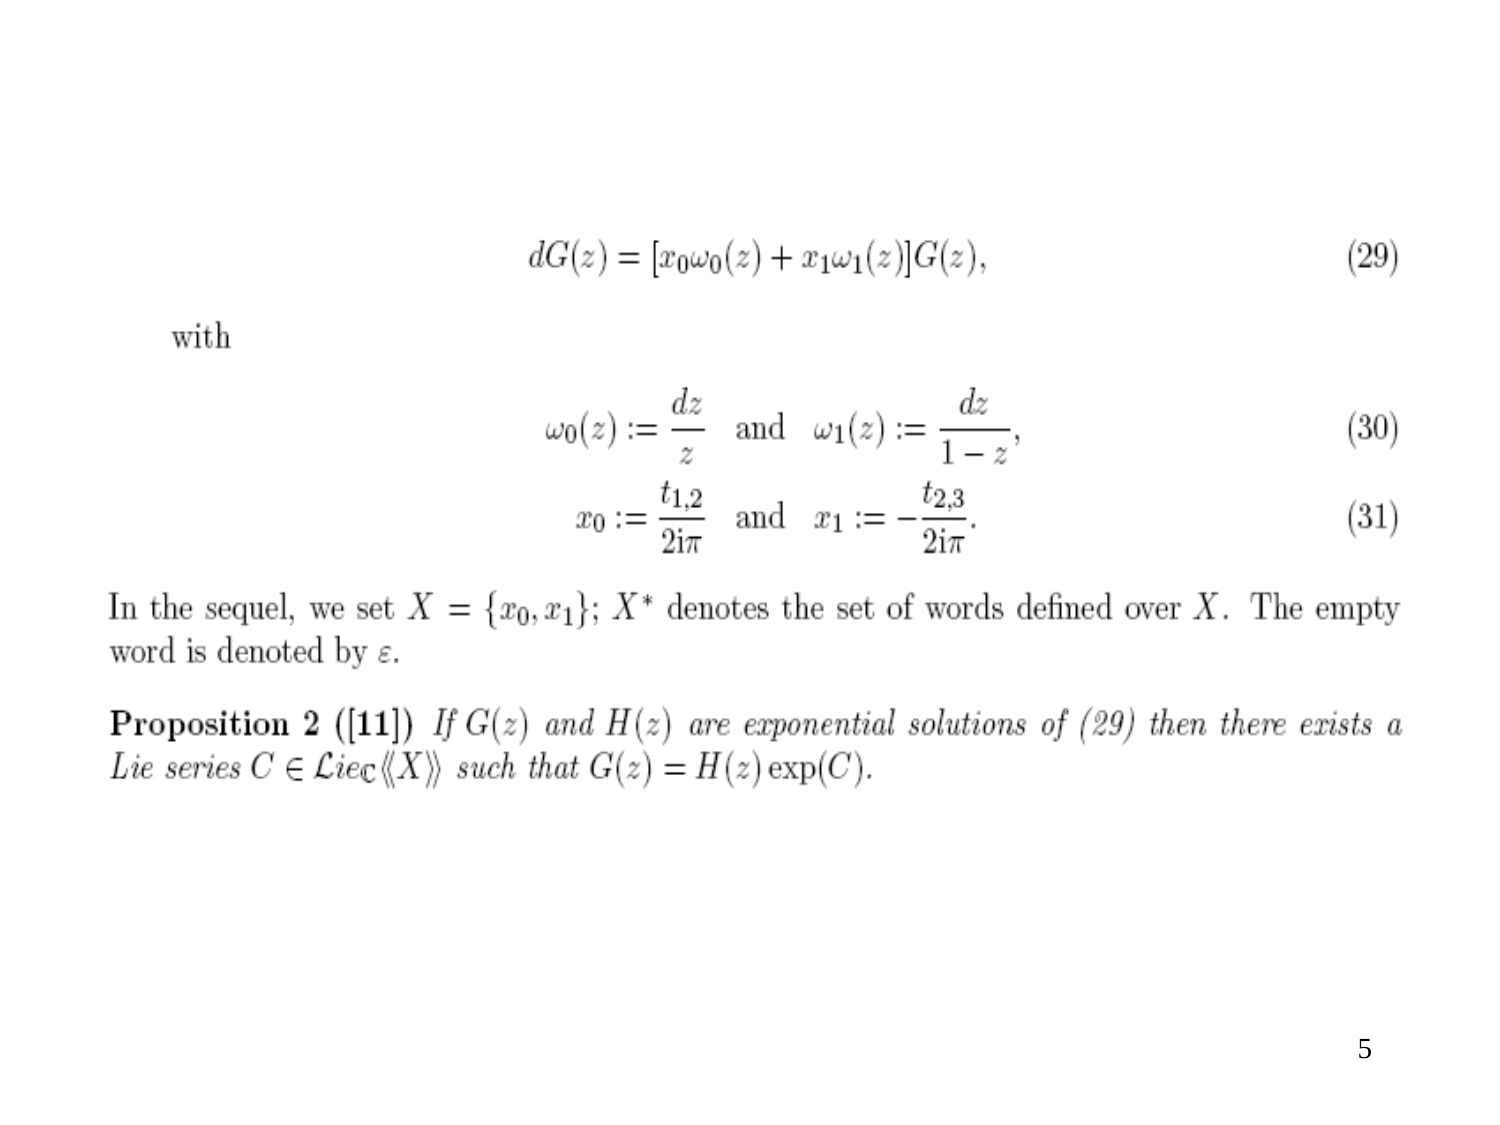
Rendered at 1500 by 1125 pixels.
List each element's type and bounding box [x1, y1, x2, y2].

picture [17, 212, 1489, 804]
